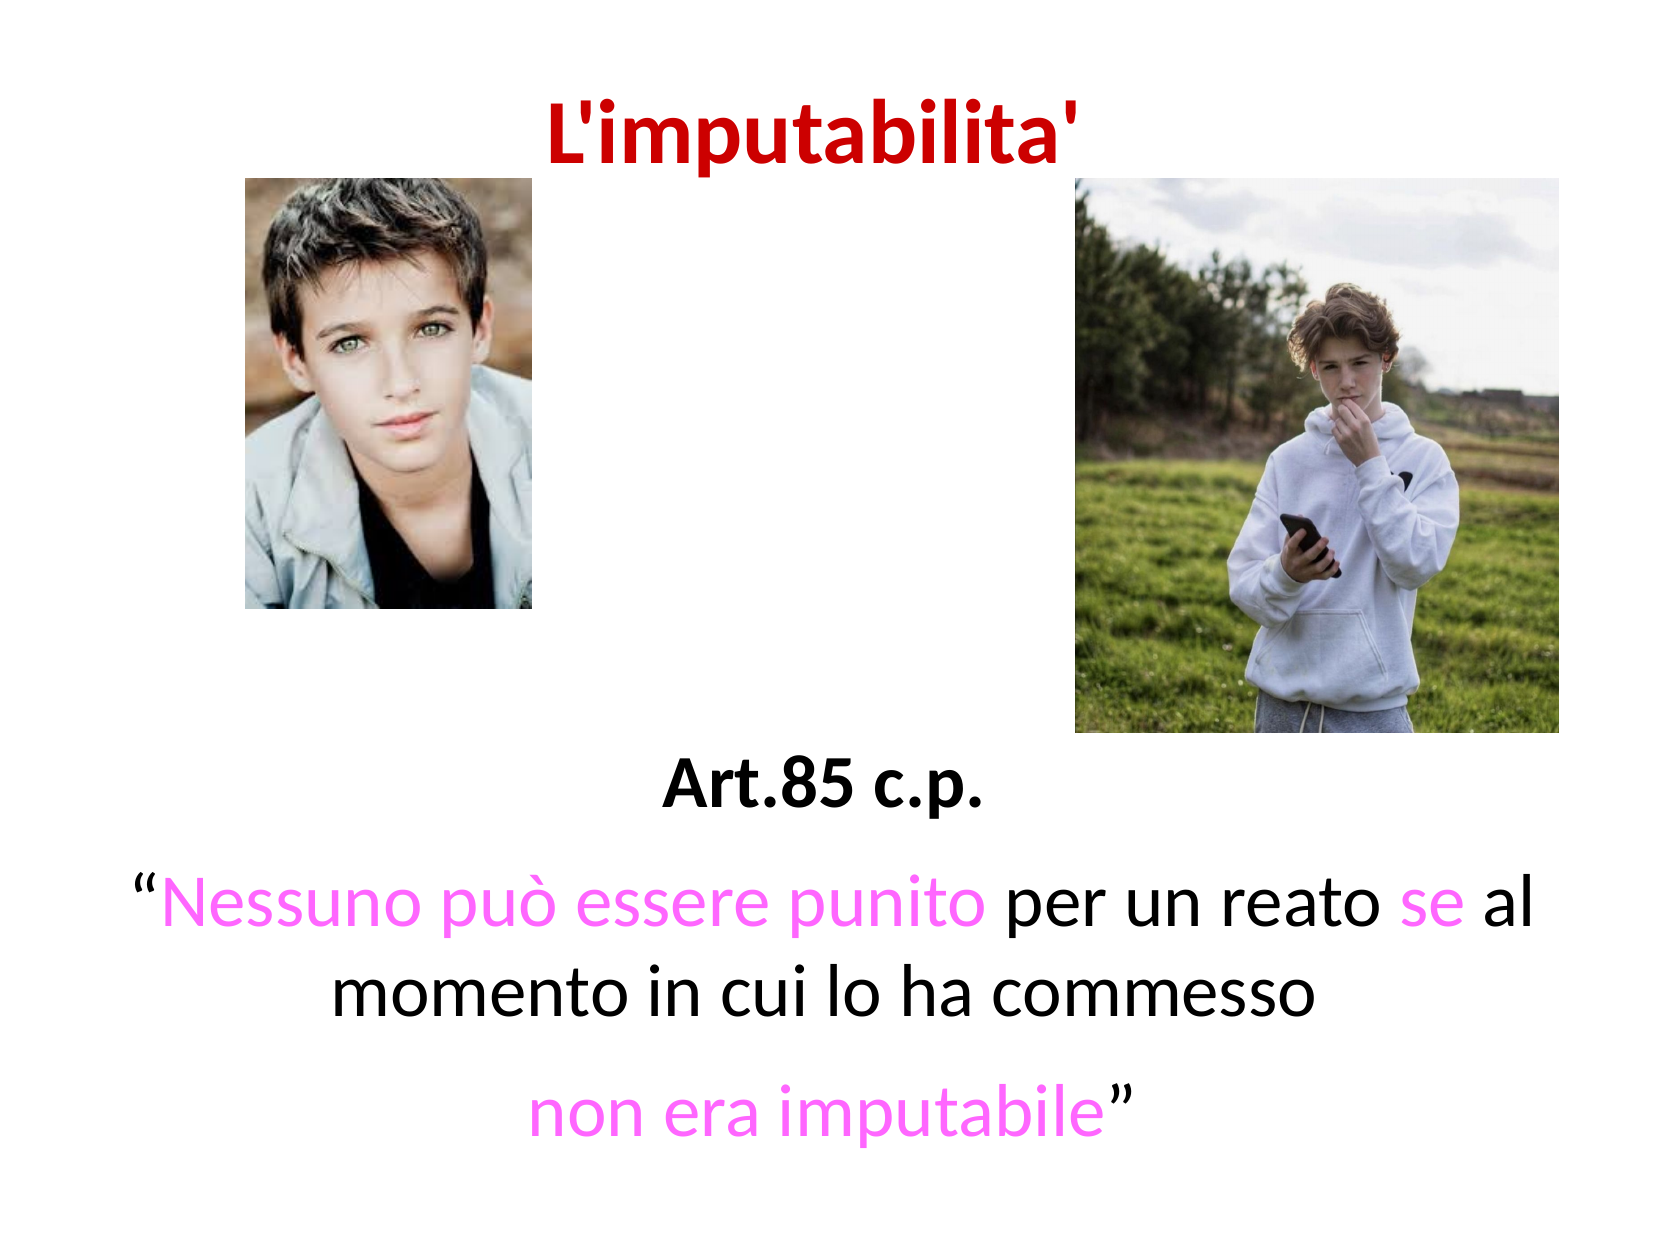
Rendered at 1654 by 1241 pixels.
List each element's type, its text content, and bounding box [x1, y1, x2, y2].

picture [1075, 179, 1559, 734]
picture [245, 179, 532, 609]
title L'imputabilita' [70, 23, 1559, 231]
list Art.85 c.p. “Nessuno può essere punito per un reato se al momento in cui lo ha commesso non era imputabile” [47, 254, 1619, 1241]
